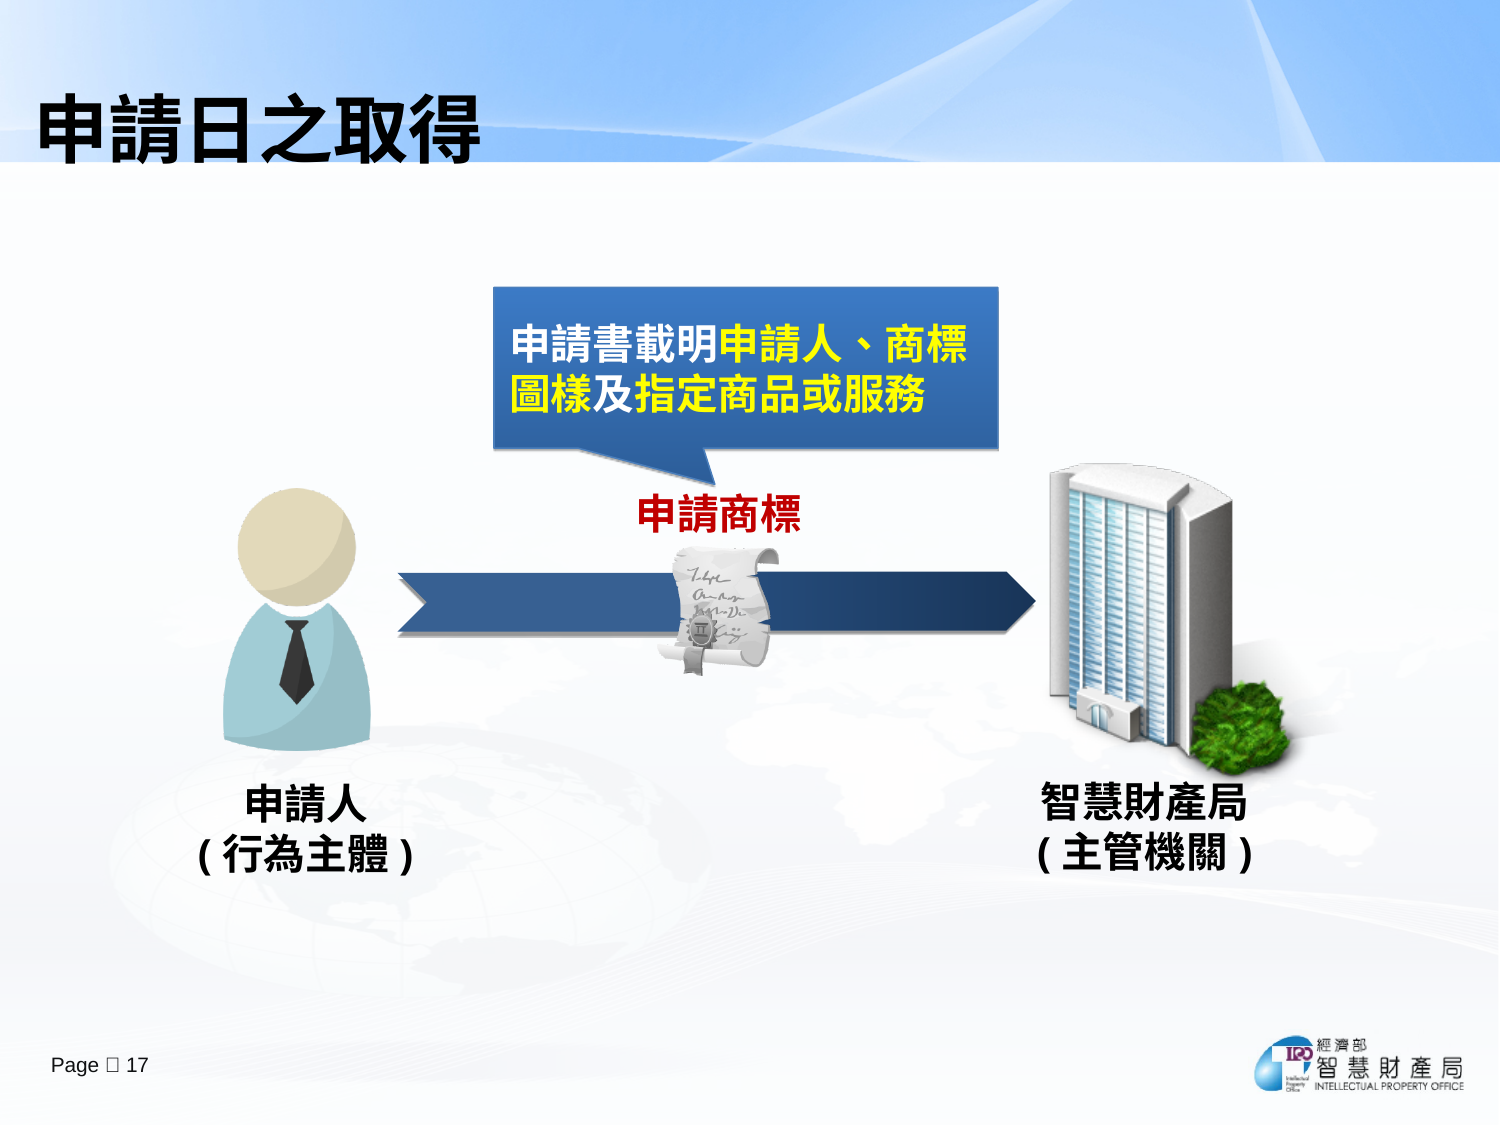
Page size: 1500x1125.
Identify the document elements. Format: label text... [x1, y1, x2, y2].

text_box 智慧財產局 (主管機關) [1022, 768, 1268, 883]
text_box [428, 572, 657, 632]
picture [997, 430, 1376, 809]
title 申請日之取得 [33, 8, 819, 133]
text_box 申請商標 [620, 480, 817, 545]
text_box 申請人 (行為主體) [183, 770, 429, 885]
text_box [779, 571, 997, 631]
picture [657, 546, 779, 676]
text_box 申請書載明申請人、商標圖樣及指定商品或服務 [493, 287, 998, 485]
picture [165, 488, 428, 751]
